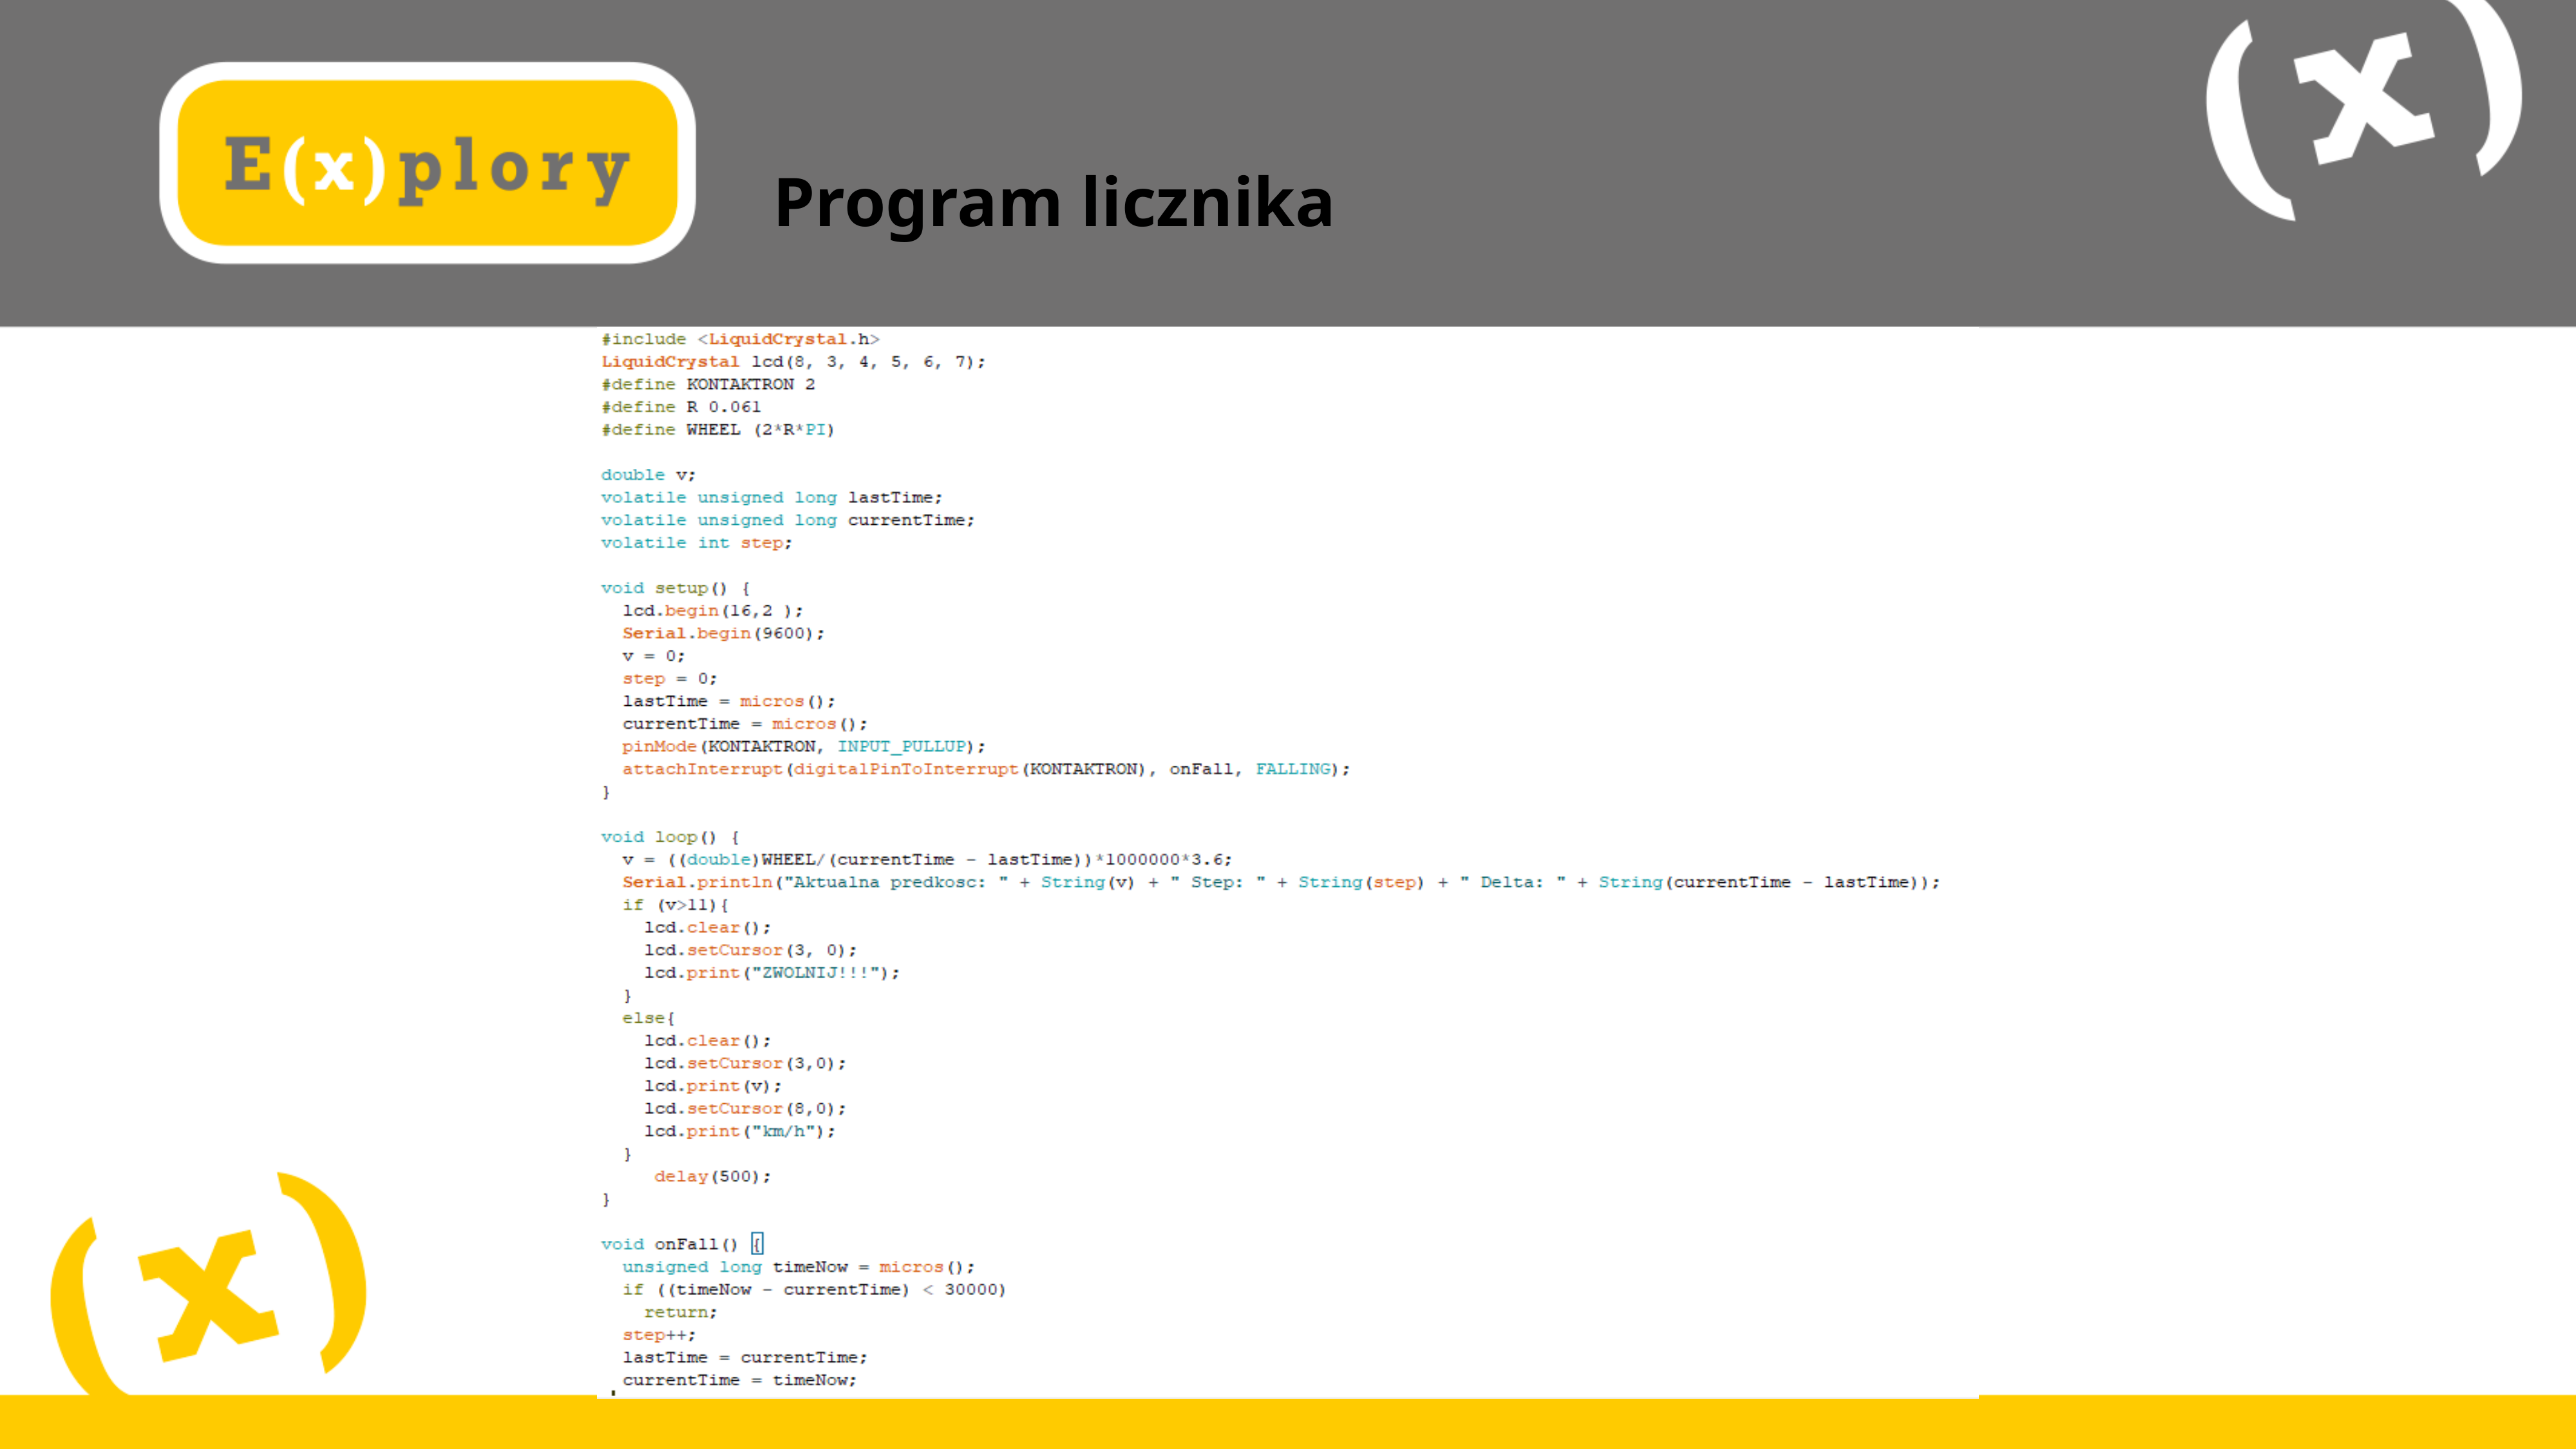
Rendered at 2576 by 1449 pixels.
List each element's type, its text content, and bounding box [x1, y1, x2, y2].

text_box Program licznika [763, 149, 2002, 250]
picture [0, 0, 2576, 1449]
